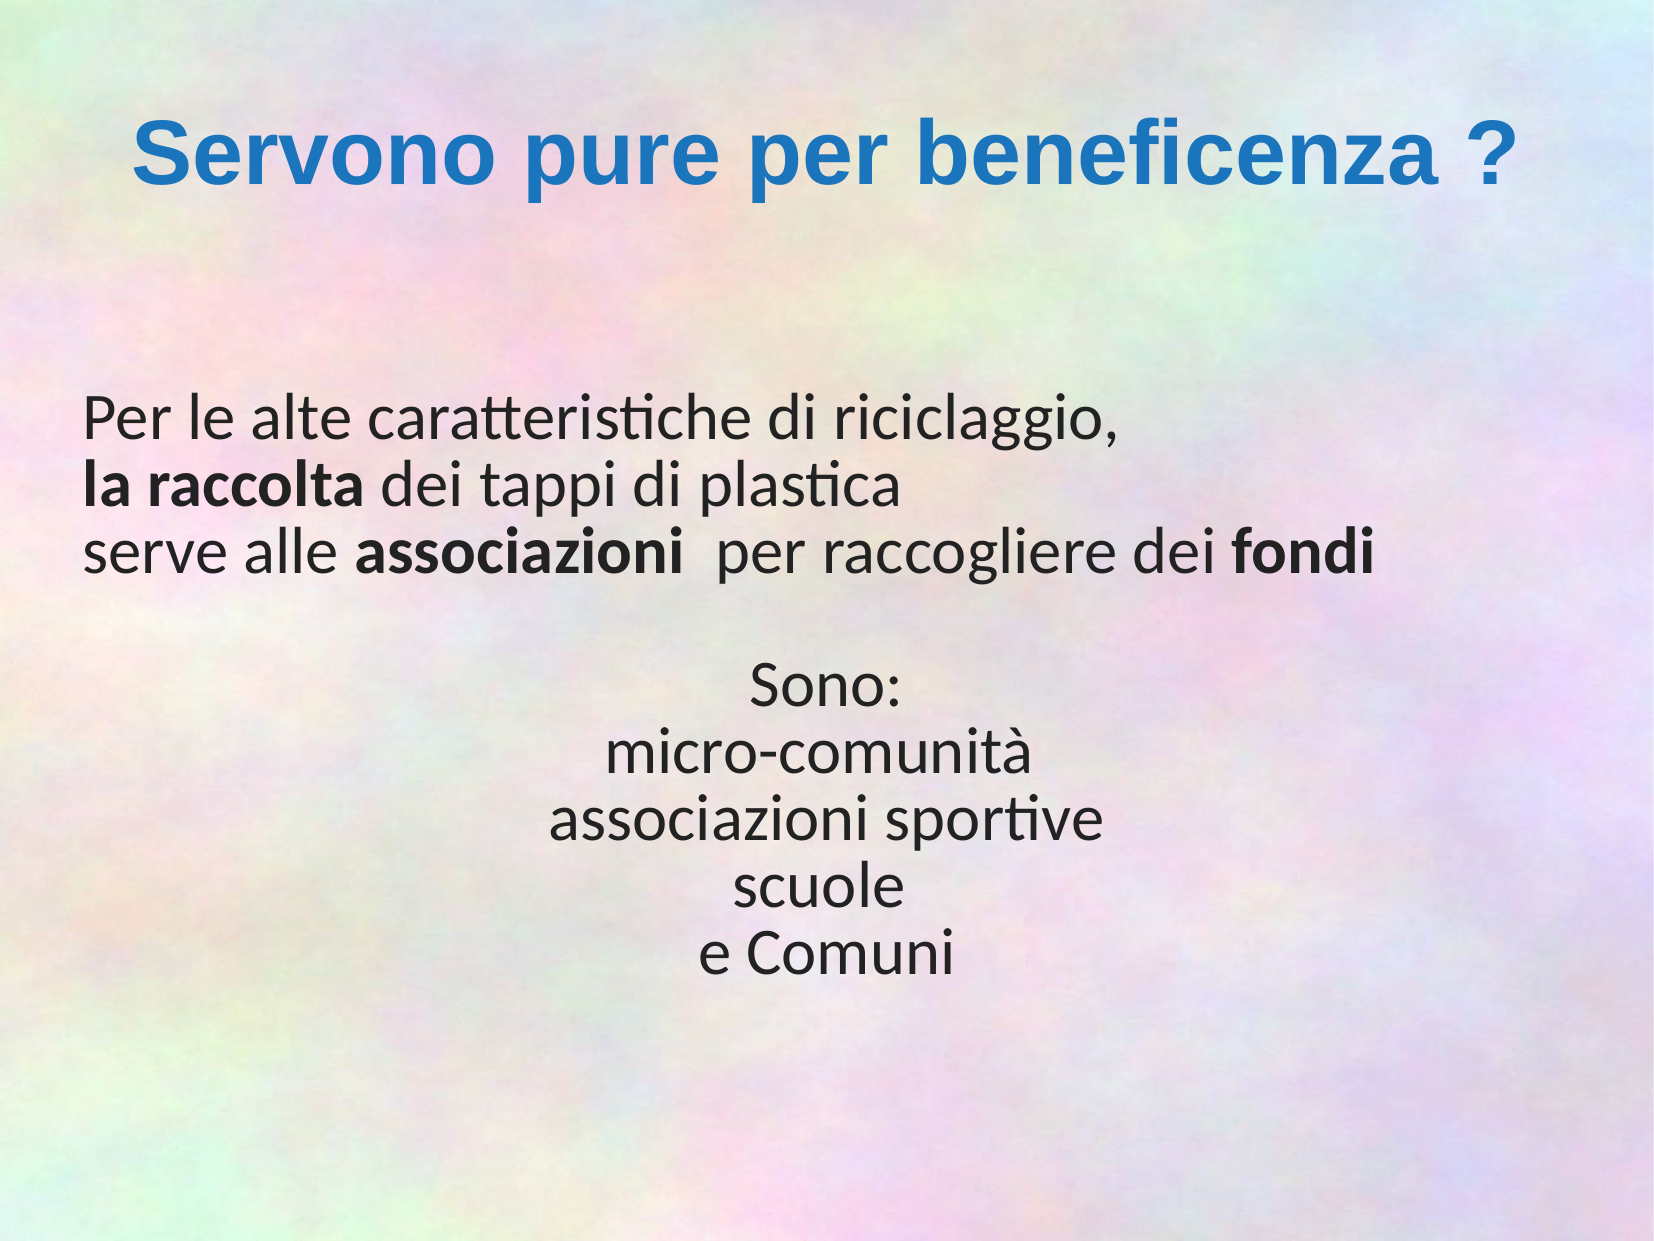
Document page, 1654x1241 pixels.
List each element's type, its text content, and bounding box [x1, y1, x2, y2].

picture [0, 0, 1654, 1241]
list Per le alte caratteristiche di riciclaggio, la raccolta dei tappi di plastica serve alle associazioni per raccogliere dei fondi Sono: micro-comunità associazioni sportive scuole e Comuni [82, 389, 1571, 1170]
title Servono pure per beneficenza ? [82, 49, 1571, 257]
